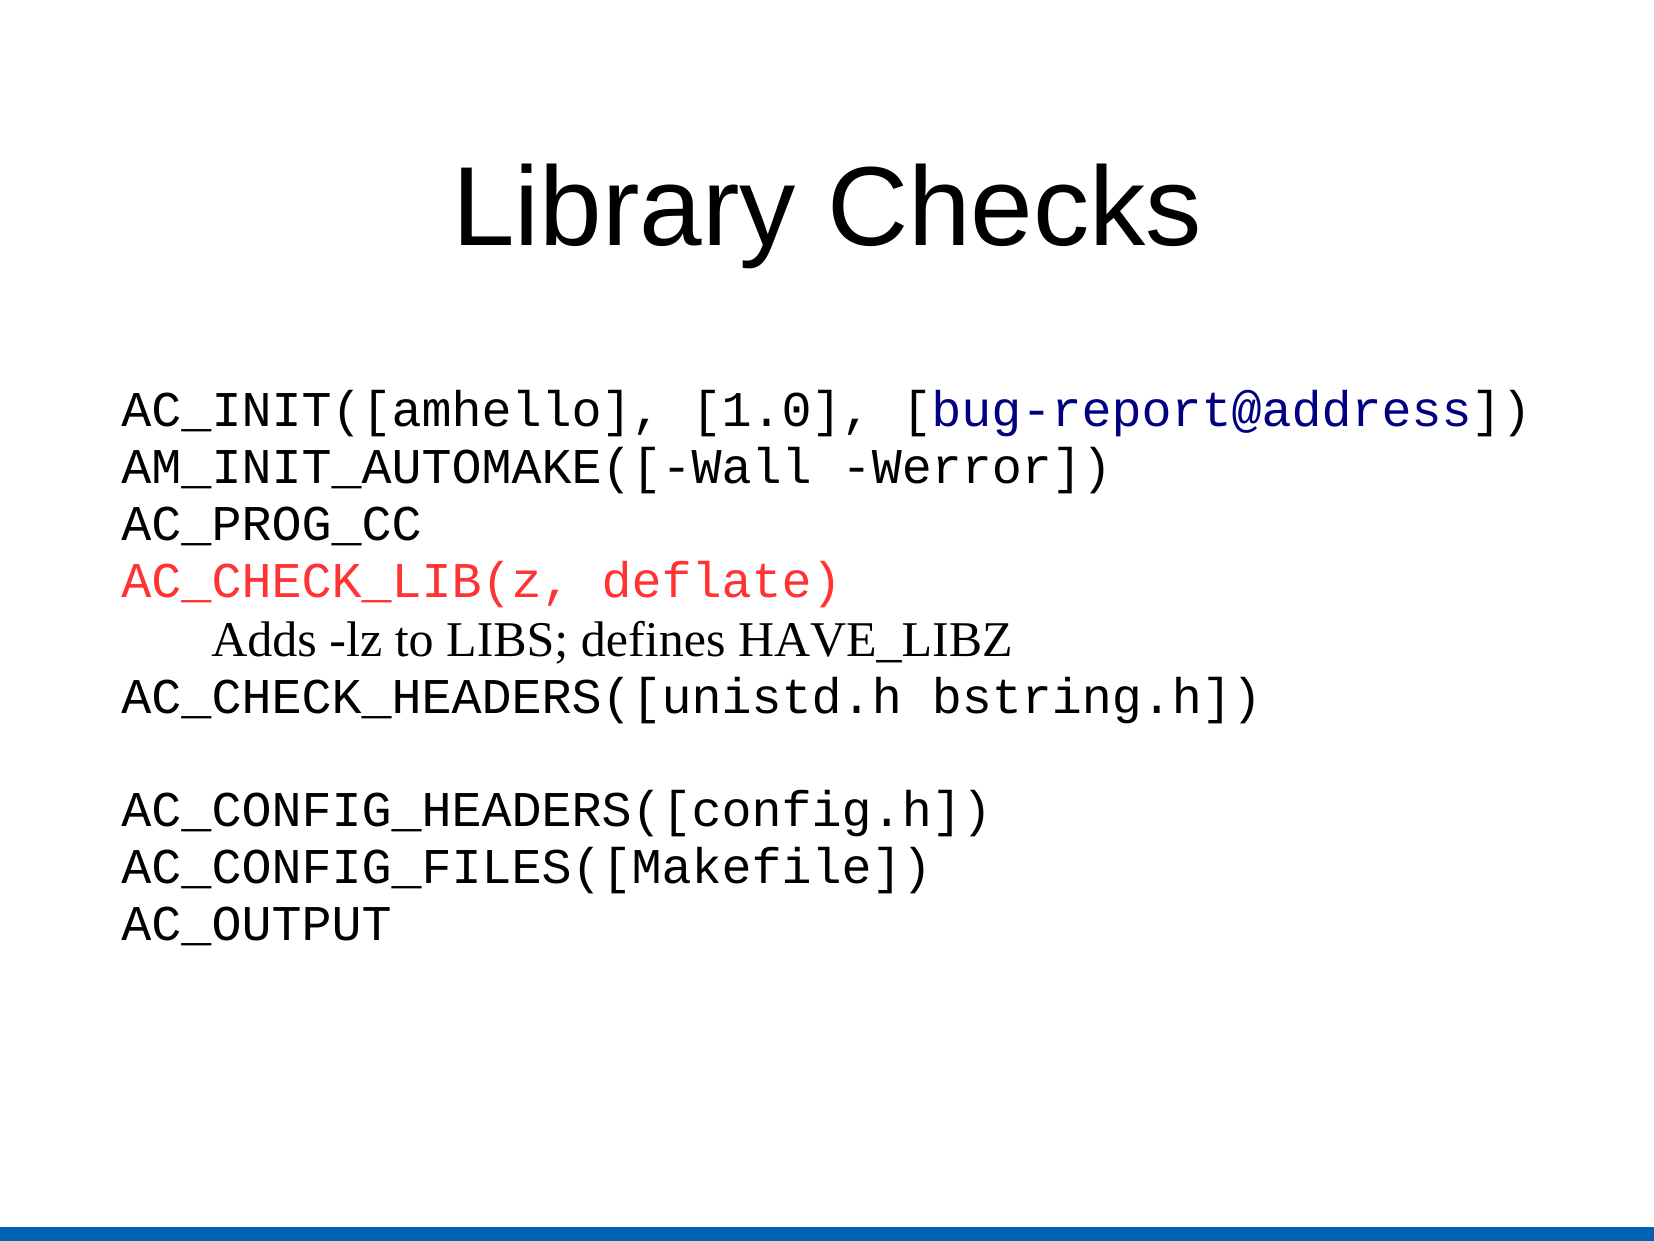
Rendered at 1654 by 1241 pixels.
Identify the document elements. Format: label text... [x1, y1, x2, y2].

title Library Checks [121, 102, 1533, 311]
subtitle AC_INIT([amhello], [1.0], [bug-report@address]) AM_INIT_AUTOMAKE([-Wall -Werror]) AC_PROG_CC AC_CHECK_LIB(z, deflate) Adds -lz to LIBS; defines HAVE_LIBZ AC_CHECK_HEADERS([unistd.h bstring.h]) AC_CONFIG_HEADERS([config.h]) AC_CONFIG_FILES([Makefile]) AC_OUTPUT [121, 314, 1533, 1157]
